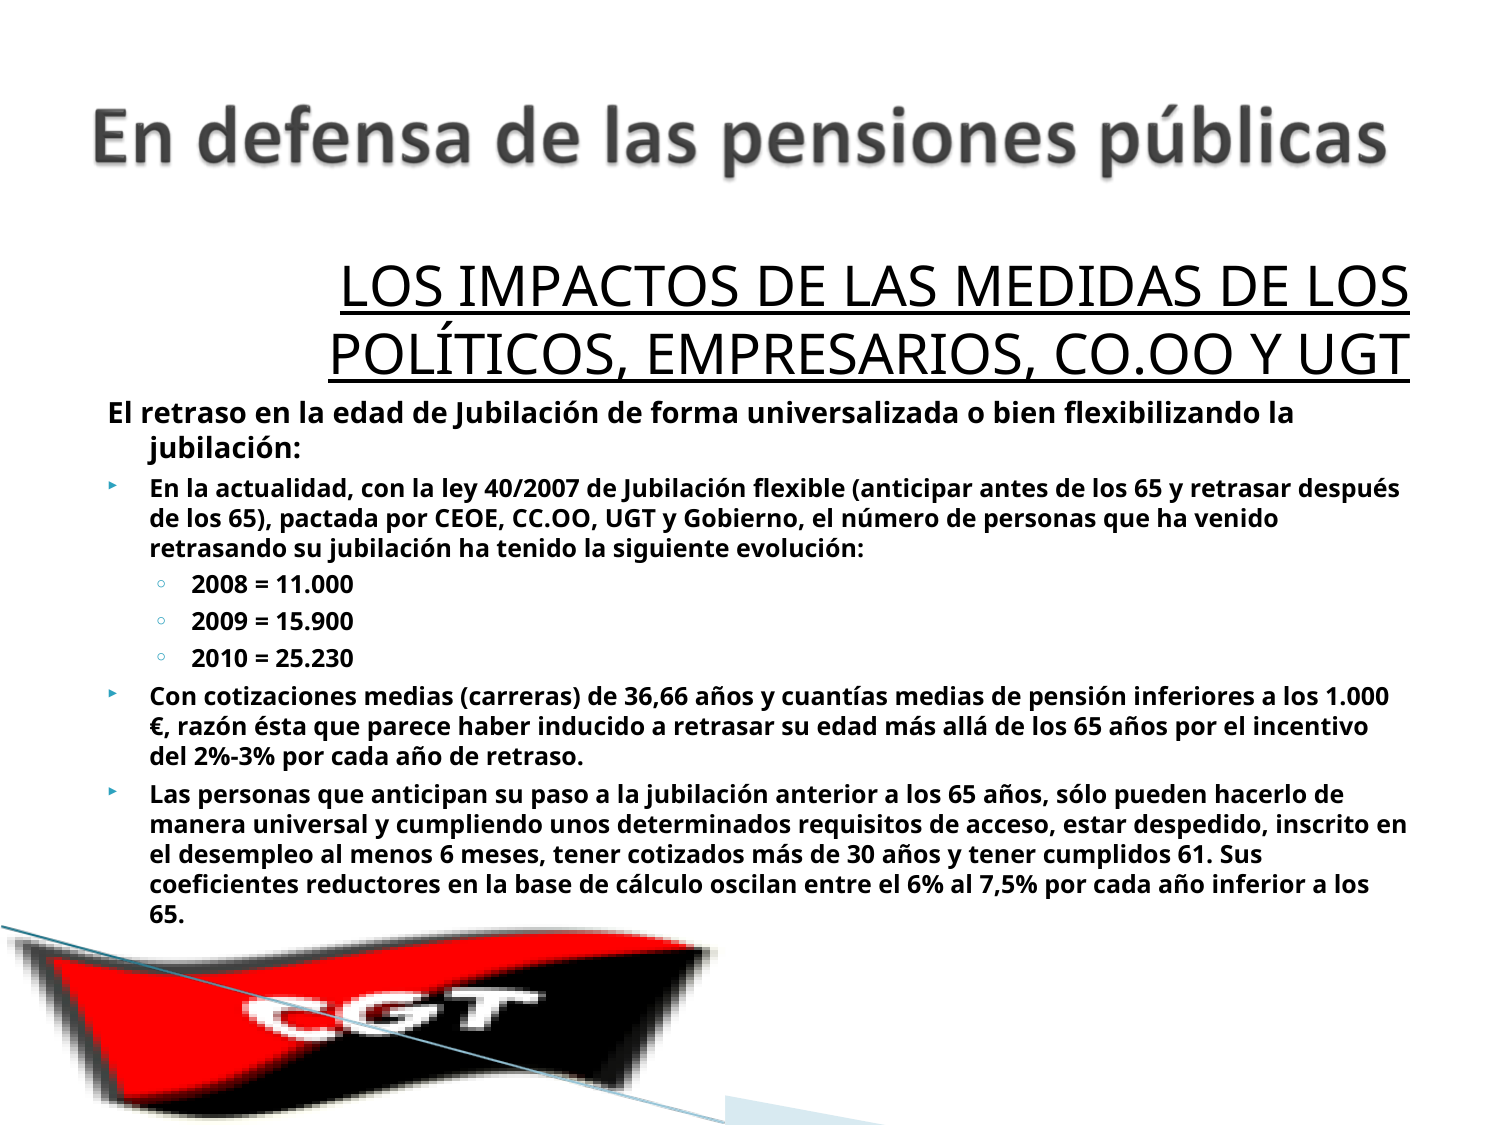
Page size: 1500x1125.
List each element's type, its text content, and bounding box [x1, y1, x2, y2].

picture [32, 43, 1446, 235]
picture [0, 924, 726, 1125]
text_box LOS IMPACTOS DE LAS MEDIDAS DE LOS POLÍTICOS, EMPRESARIOS, CO.OO Y UGT El retraso en la edad de Jubilación de forma universalizada o bien flexibilizando la jubilación: En la actualidad, con la ley 40/2007 de Jubilación flexible (anticipar antes de los 65 y retrasar después de los 65), pactada por CEOE, CC.OO, UGT y Gobierno, el número de personas que ha venido retrasando su jubilación ha tenido la siguiente evolución: 2008 = 11.000 2009 = 15.900 2010 = 25.230 Con cotizaciones medias (carreras) de 36,66 años y cuantías medias de pensión inferiores a los 1.000 €, razón ésta que parece haber inducido a retrasar su edad más allá de los 65 años por el incentivo del 2%-3% por cada año de retraso. Las personas que anticipan su paso a la jubilación anterior a los 65 años, sólo pueden hacerlo de manera universal y cumpliendo unos determinados requisitos de acceso, estar despedido, inscrito en el desempleo al menos 6 meses, tener cotizados más de 30 años y tener cumplidos 61. Sus coeficientes reductores en la base de cálculo oscilan entre el 6% al 7,5% por cada año inferior a los 65. [75, 242, 1426, 975]
